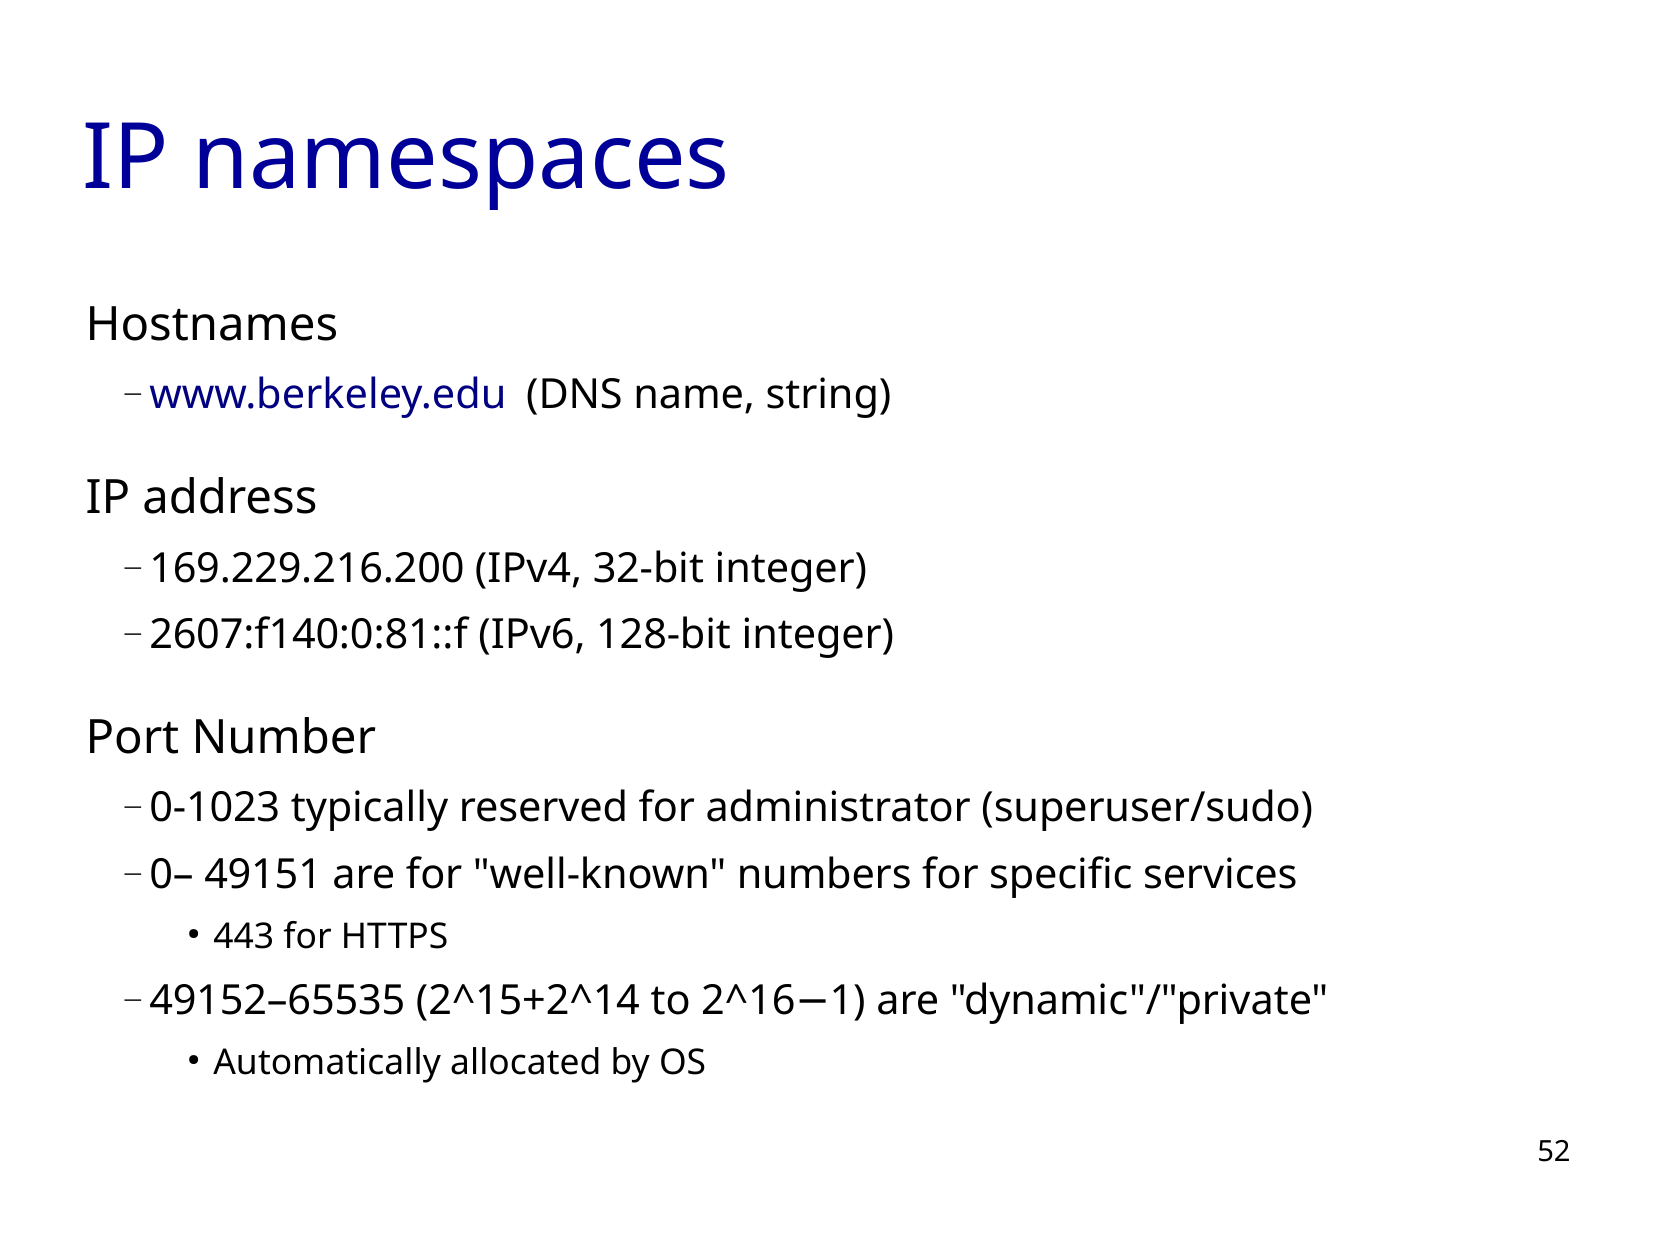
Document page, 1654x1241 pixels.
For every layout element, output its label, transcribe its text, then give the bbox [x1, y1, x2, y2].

title IP namespaces [82, 49, 1571, 257]
list Hostnames www.berkeley.edu (DNS name, string) IP address 169.229.216.200 (IPv4, 32-bit integer) 2607:f140:0:81::f (IPv6, 128-bit integer) Port Number 0-1023 typically reserved for administrator (superuser/sudo) 0– 49151 are for "well-known" numbers for specific services 443 for HTTPS 49152–65535 (2^15+2^14 to 2^16−1) are "dynamic"/"private" Automatically allocated by OS [60, 290, 1571, 1096]
